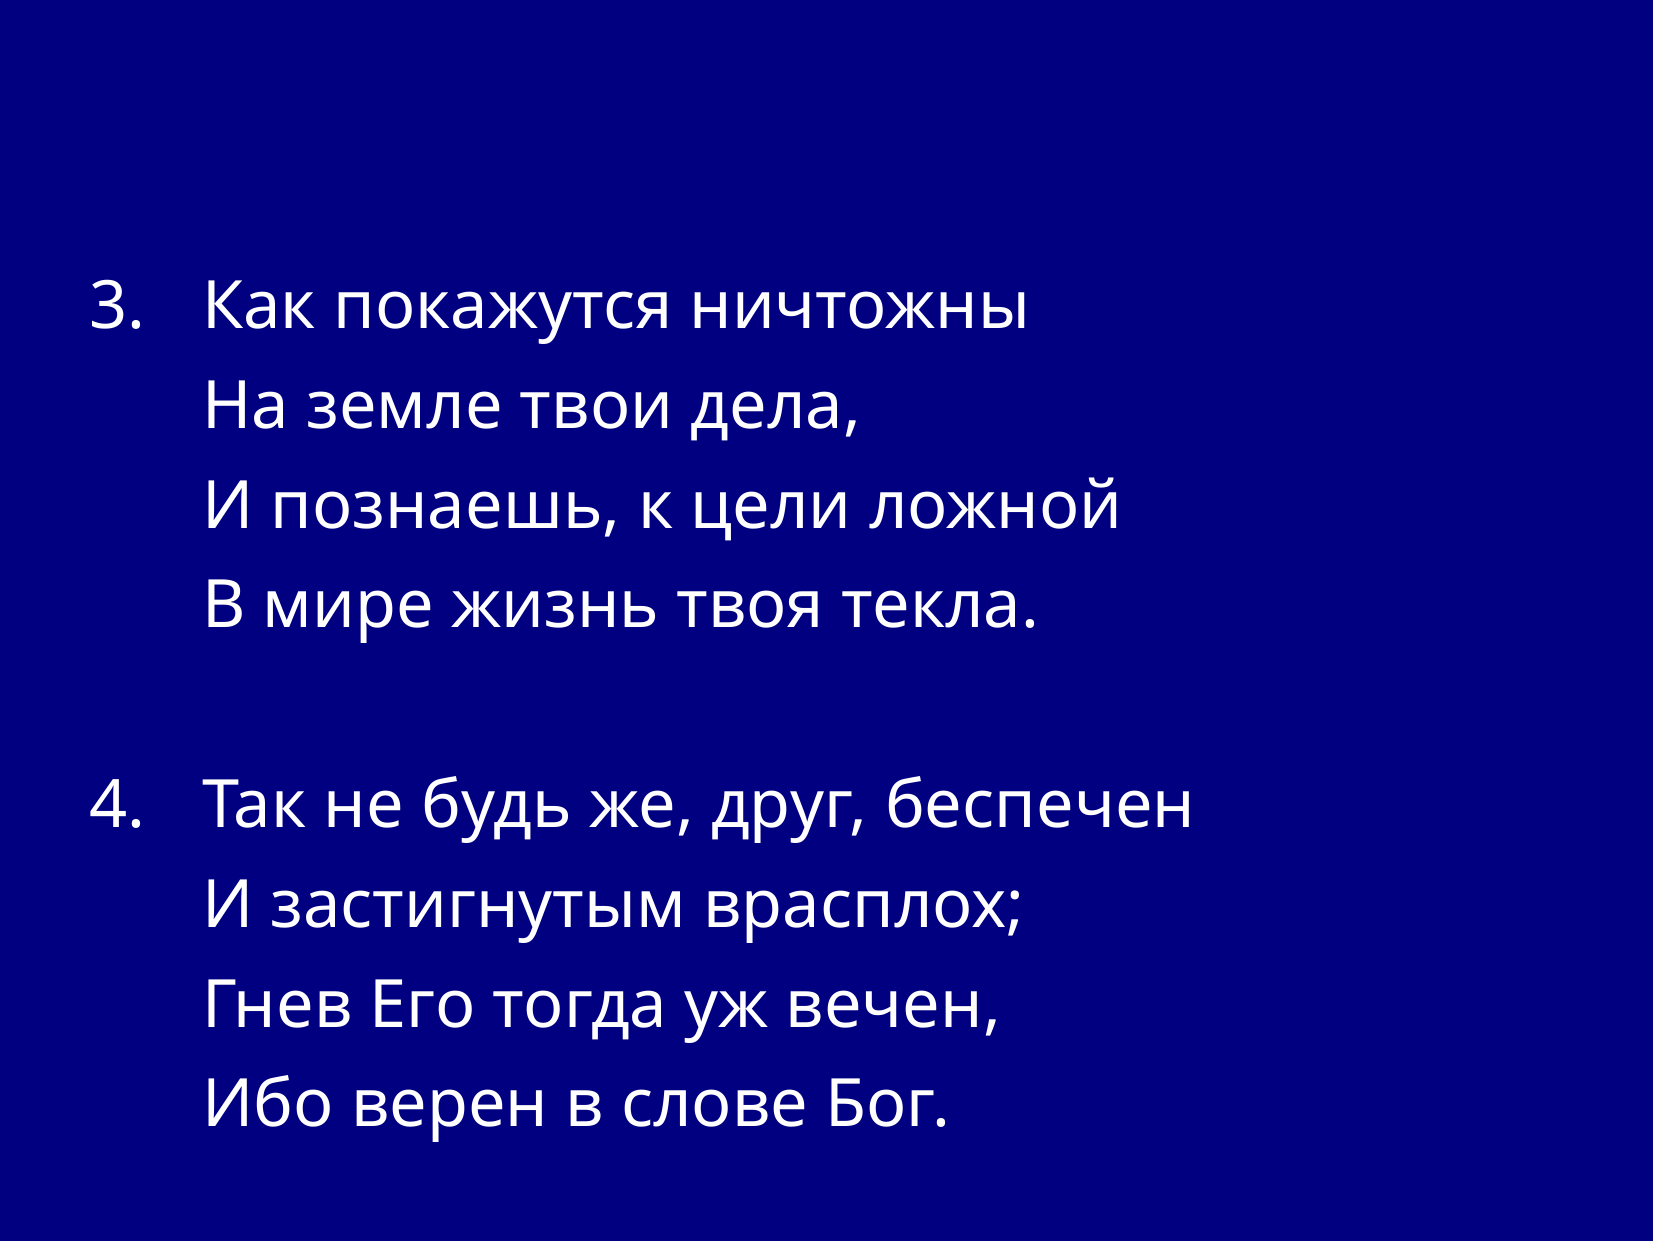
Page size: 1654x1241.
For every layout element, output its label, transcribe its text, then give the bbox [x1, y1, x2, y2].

text_box 3. Как покажутся ничтожны На земле твои дела, И познаешь, к цели ложной В мире жизнь твоя текла. 4. Так не будь же, друг, беспечен И застигнутым врасплох; Гнев Его тогда уж вечен, Ибо верен в слове Бог. [75, 150, 1576, 1163]
